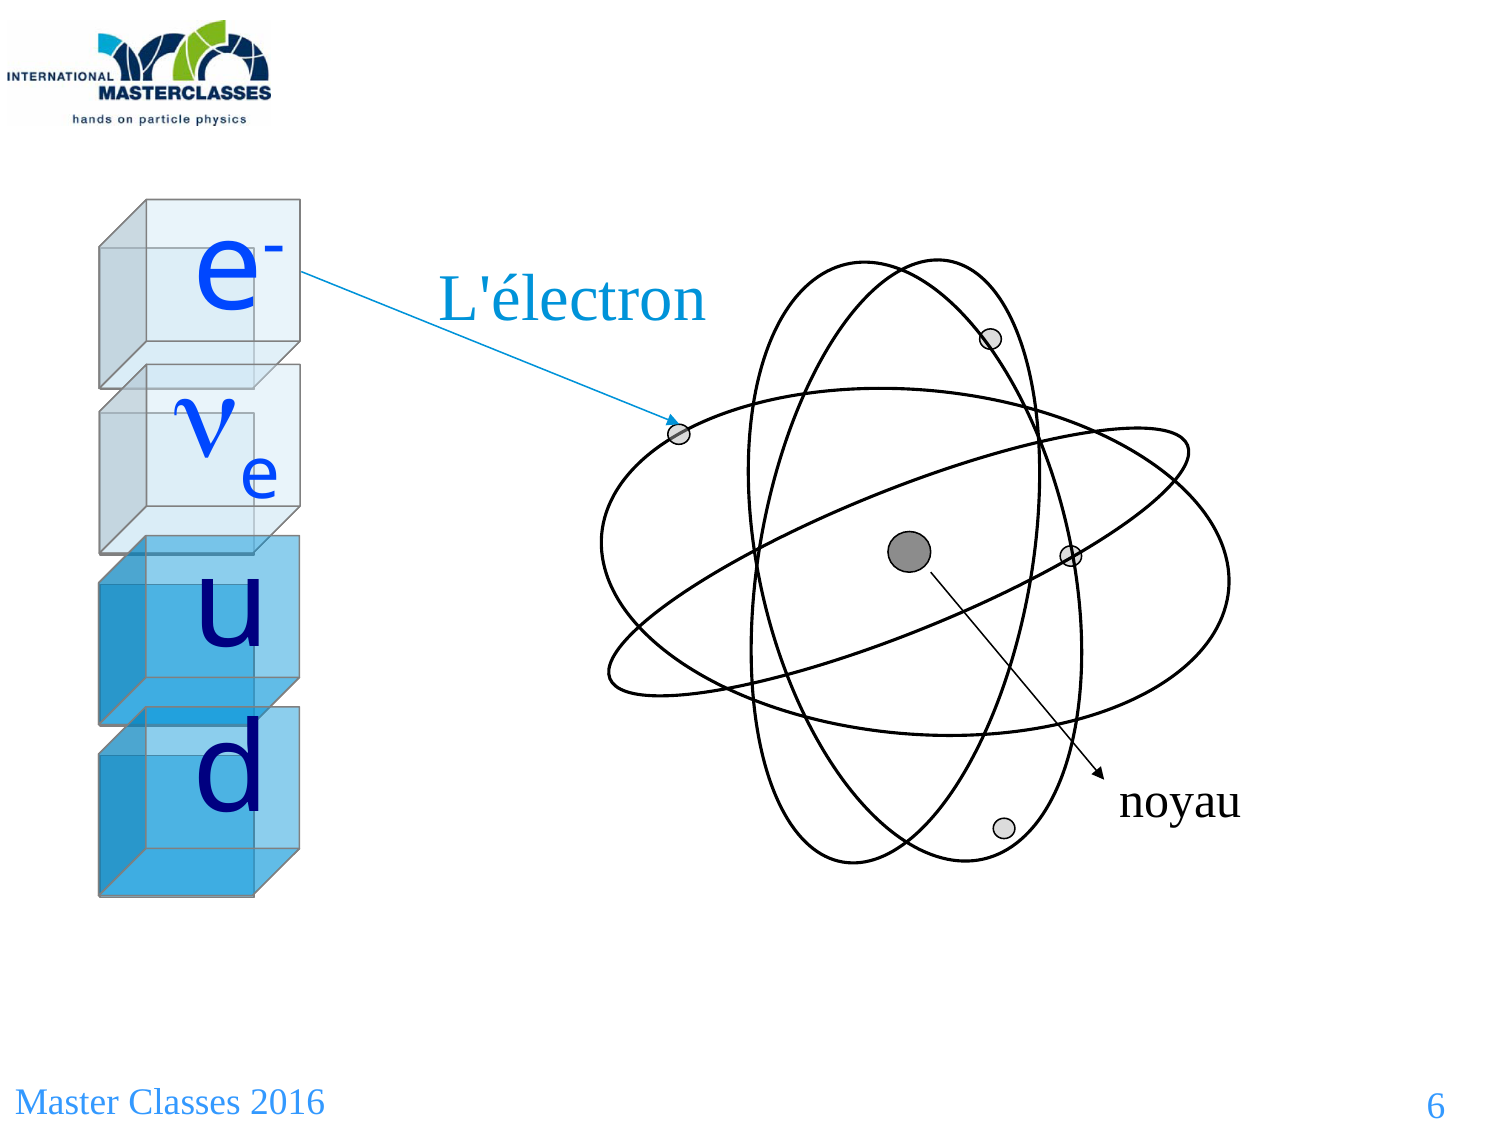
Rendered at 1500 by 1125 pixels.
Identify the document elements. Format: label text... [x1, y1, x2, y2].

text_box [295, 364, 301, 506]
text_box [1060, 546, 1070, 561]
text_box [993, 818, 1015, 839]
text_box [982, 328, 1002, 349]
text_box [887, 531, 931, 573]
text_box [278, 535, 300, 677]
text_box u [177, 513, 278, 679]
text_box noyau [1104, 760, 1257, 835]
text_box [667, 424, 690, 445]
text_box [1076, 554, 1082, 565]
picture [2, 10, 280, 130]
text_box L'électron [212, 246, 934, 342]
text_box [98, 199, 300, 898]
text_box e- [177, 177, 302, 324]
text_box [1064, 560, 1073, 567]
text_box [1073, 546, 1080, 553]
text_box d [177, 679, 278, 845]
text_box [979, 337, 989, 350]
text_box νe [159, 324, 295, 521]
